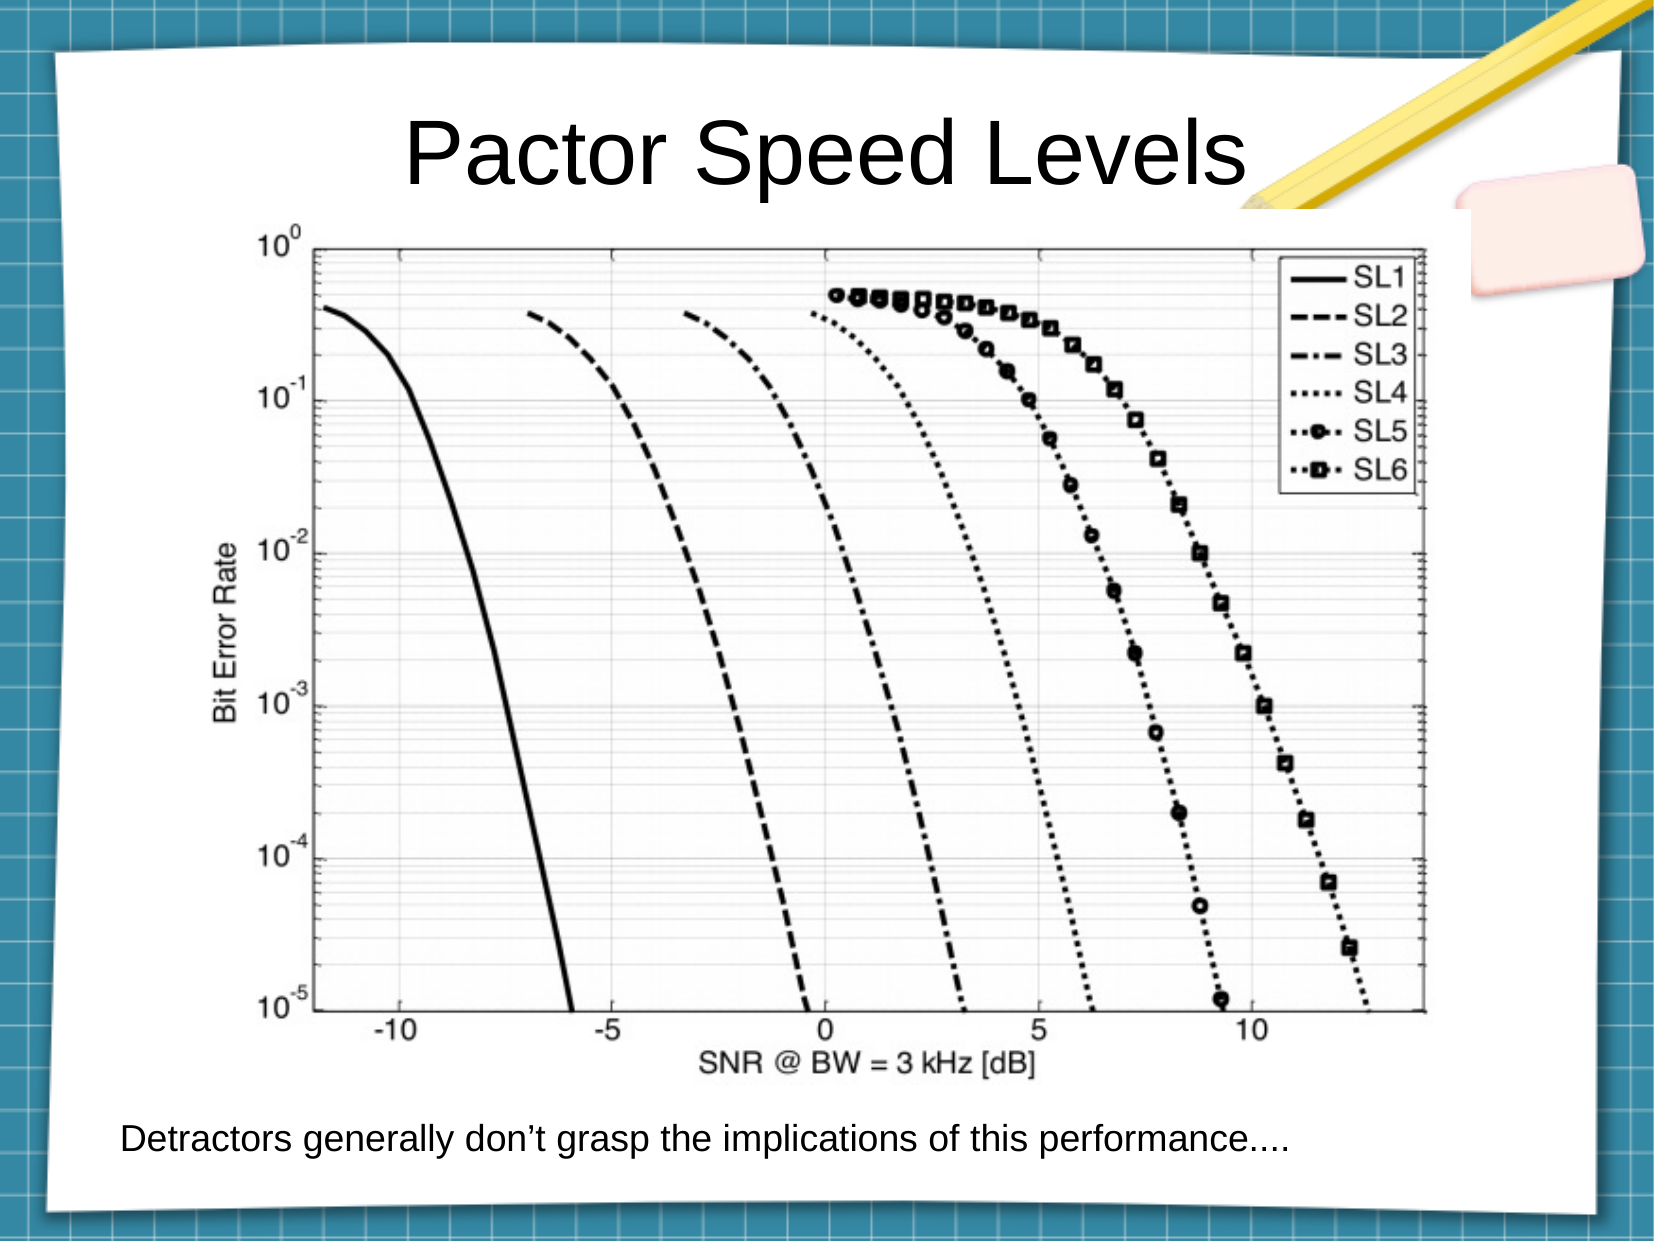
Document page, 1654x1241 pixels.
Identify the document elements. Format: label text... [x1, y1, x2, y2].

picture [0, 0, 1654, 1241]
title Pactor Speed Levels [82, 49, 1571, 257]
text_box Detractors generally don’t grasp the implications of this performance.... [105, 1110, 1591, 1209]
